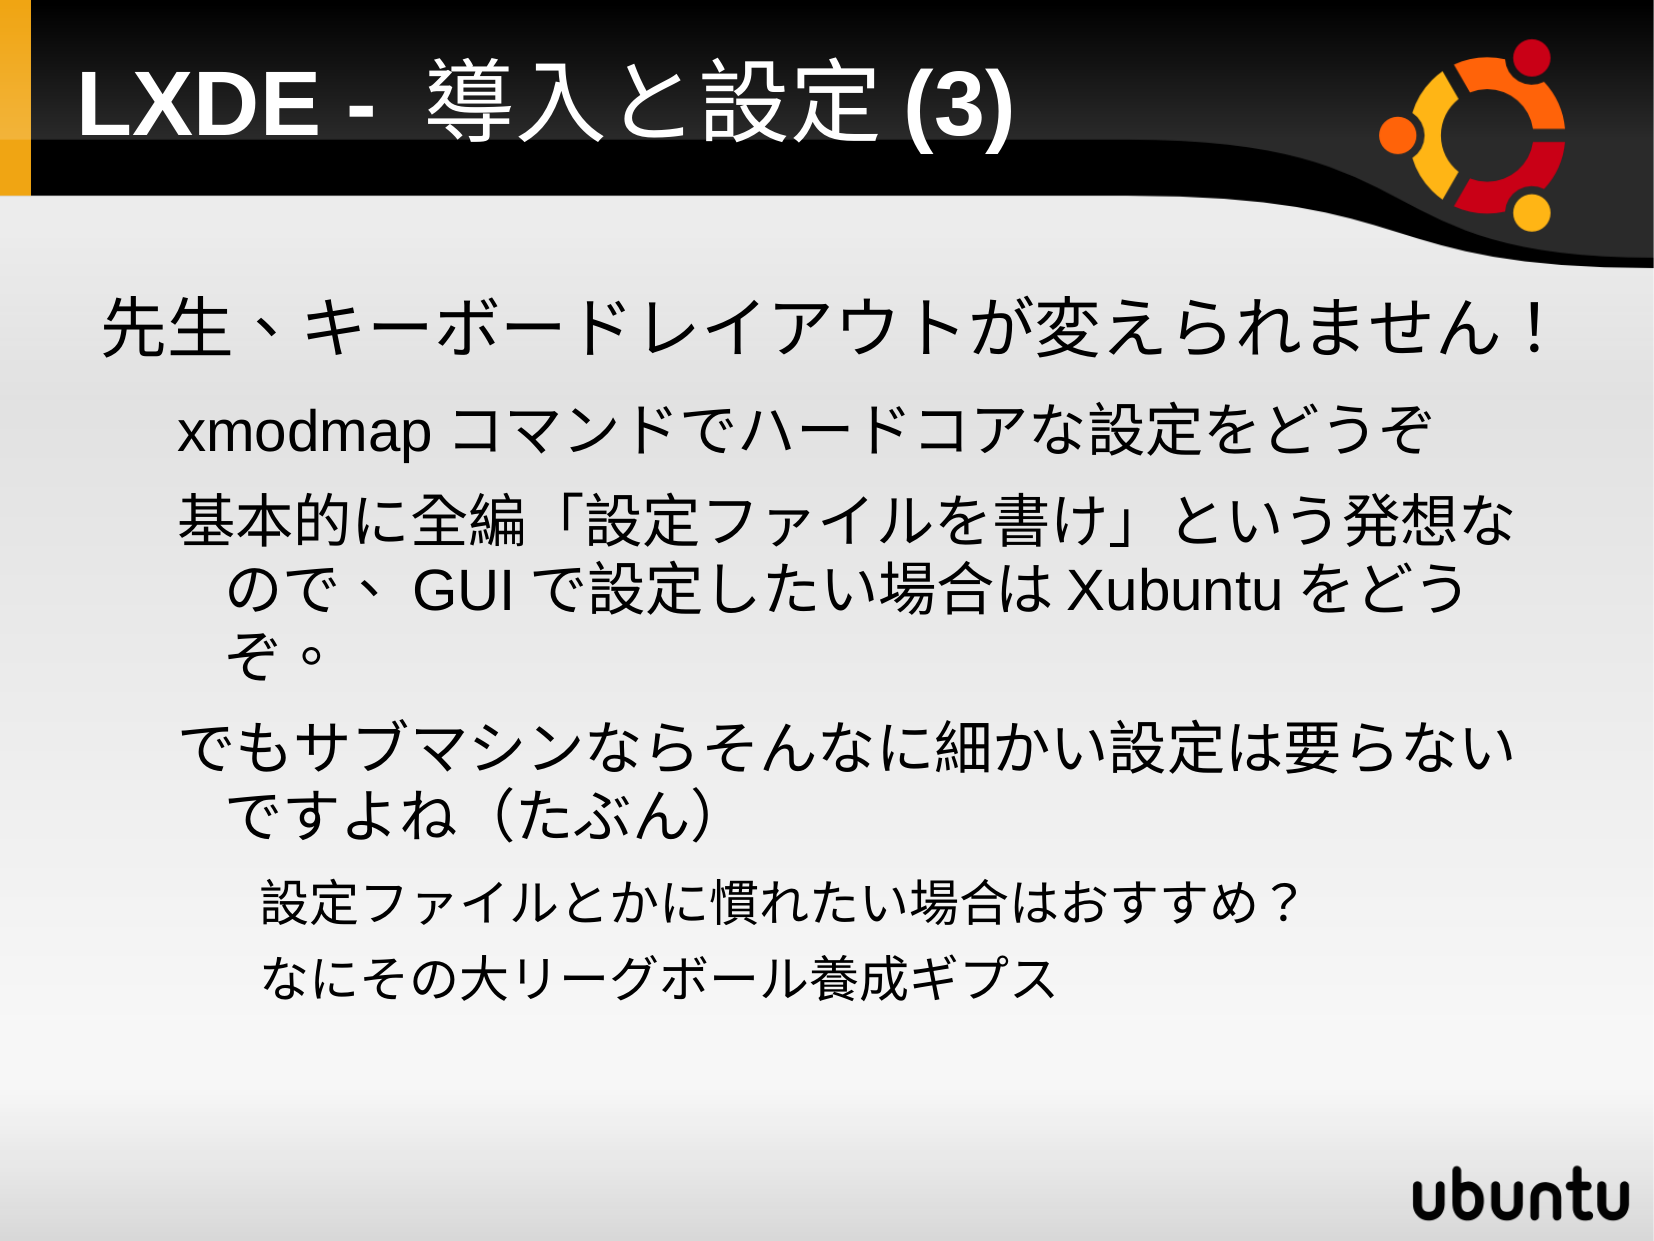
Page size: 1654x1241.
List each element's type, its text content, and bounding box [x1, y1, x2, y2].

list 先生、キーボードレイアウトが変えられません！ xmodmapコマンドでハードコアな設定をどうぞ 基本的に全編「設定ファイルを書け」という発想なので、GUIで設定したい場合はXubuntuをどうぞ。 でもサブマシンならそんなに細かい設定は要らないですよね（たぶん） 設定ファイルとかに慣れたい場合はおすすめ？ なにその大リーグボール養成ギプス [82, 290, 1571, 1094]
picture [0, 0, 1654, 1241]
title LXDE - 導入と設定(3) [76, 7, 1565, 200]
